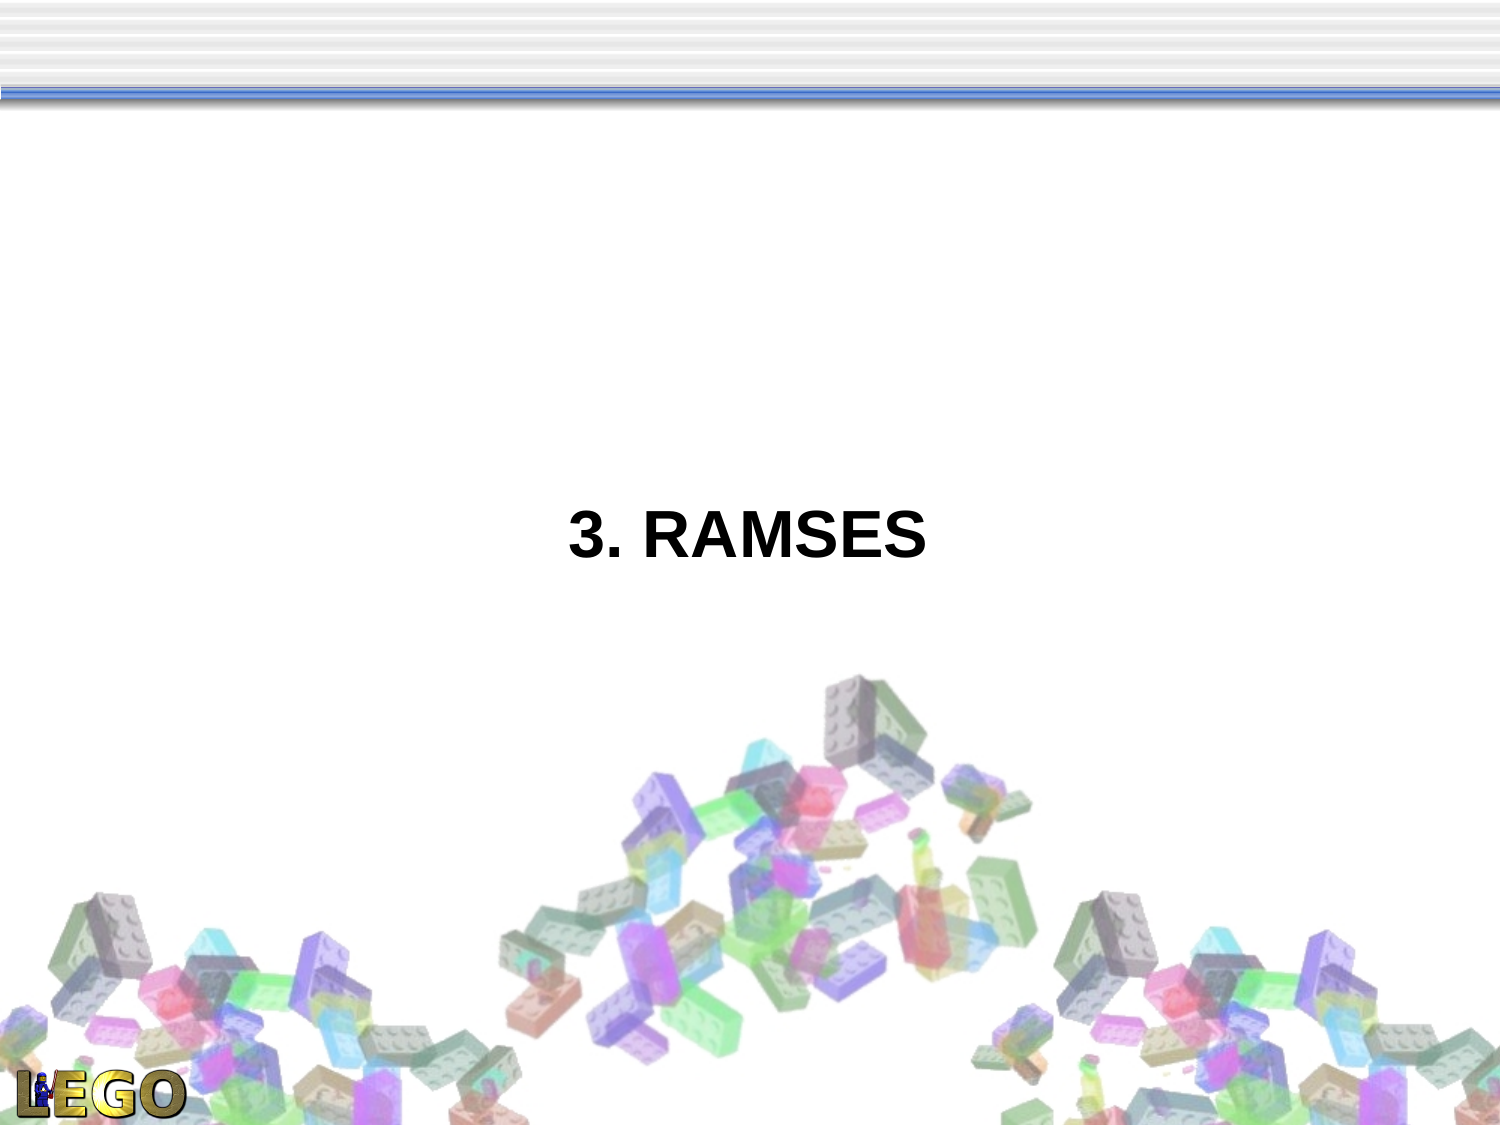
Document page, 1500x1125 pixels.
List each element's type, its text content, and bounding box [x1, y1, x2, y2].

text_box 3. RAMSES [554, 483, 1105, 578]
picture [0, 111, 1500, 1125]
picture [0, 0, 1500, 84]
